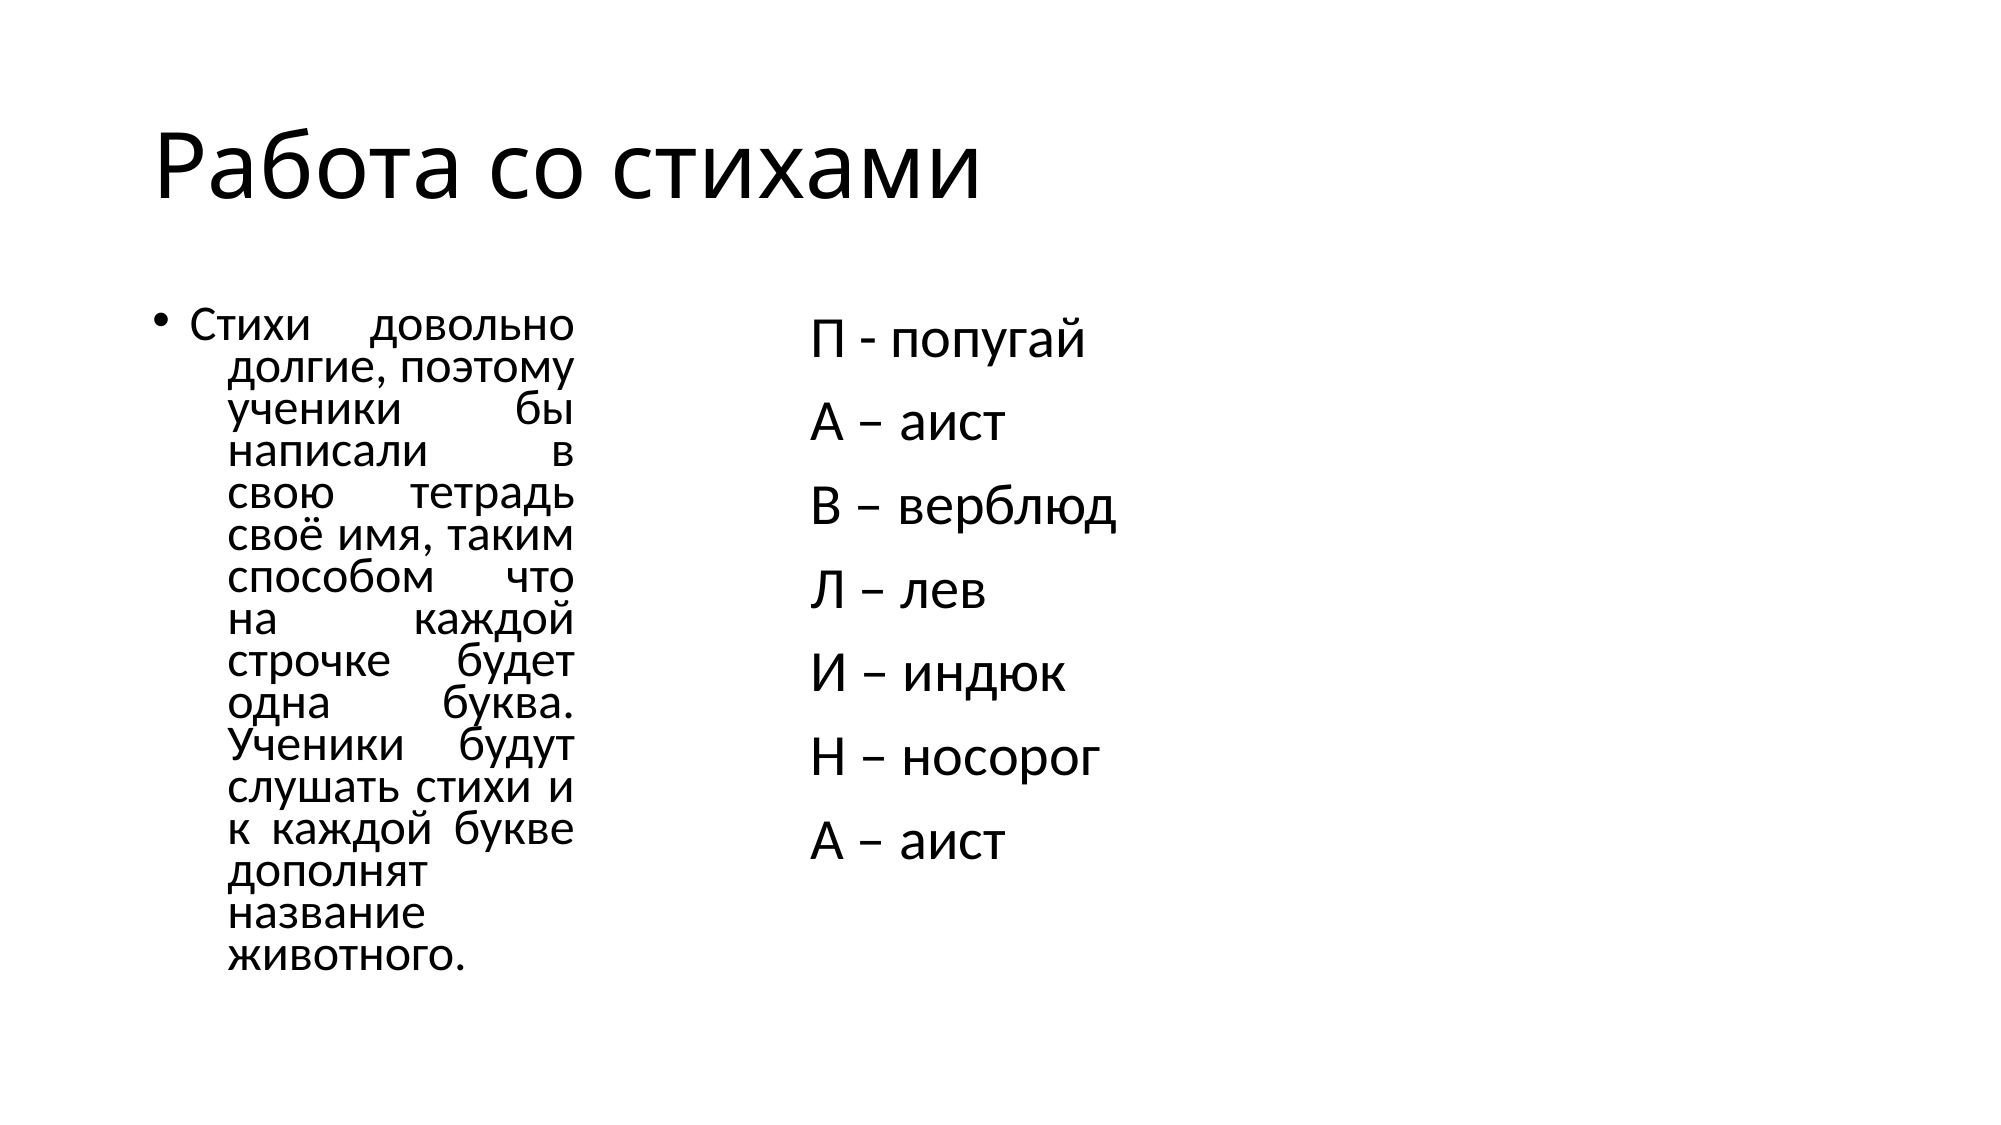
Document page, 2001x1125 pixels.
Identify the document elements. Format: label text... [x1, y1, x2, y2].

title Работа со стихами [137, 60, 1863, 278]
text_box П - попугай А – аист В – верблюд Л – лев И – индюк Н – носорог А – аист [795, 299, 1206, 1014]
list Стихи довольно долгие, поэтому ученики бы написали в свою тетрадь своё имя, таким способом что на каждой строчке будет одна буква. Ученики будут слушать стихи и к каждой букве дополнят название животного. [137, 299, 590, 1014]
